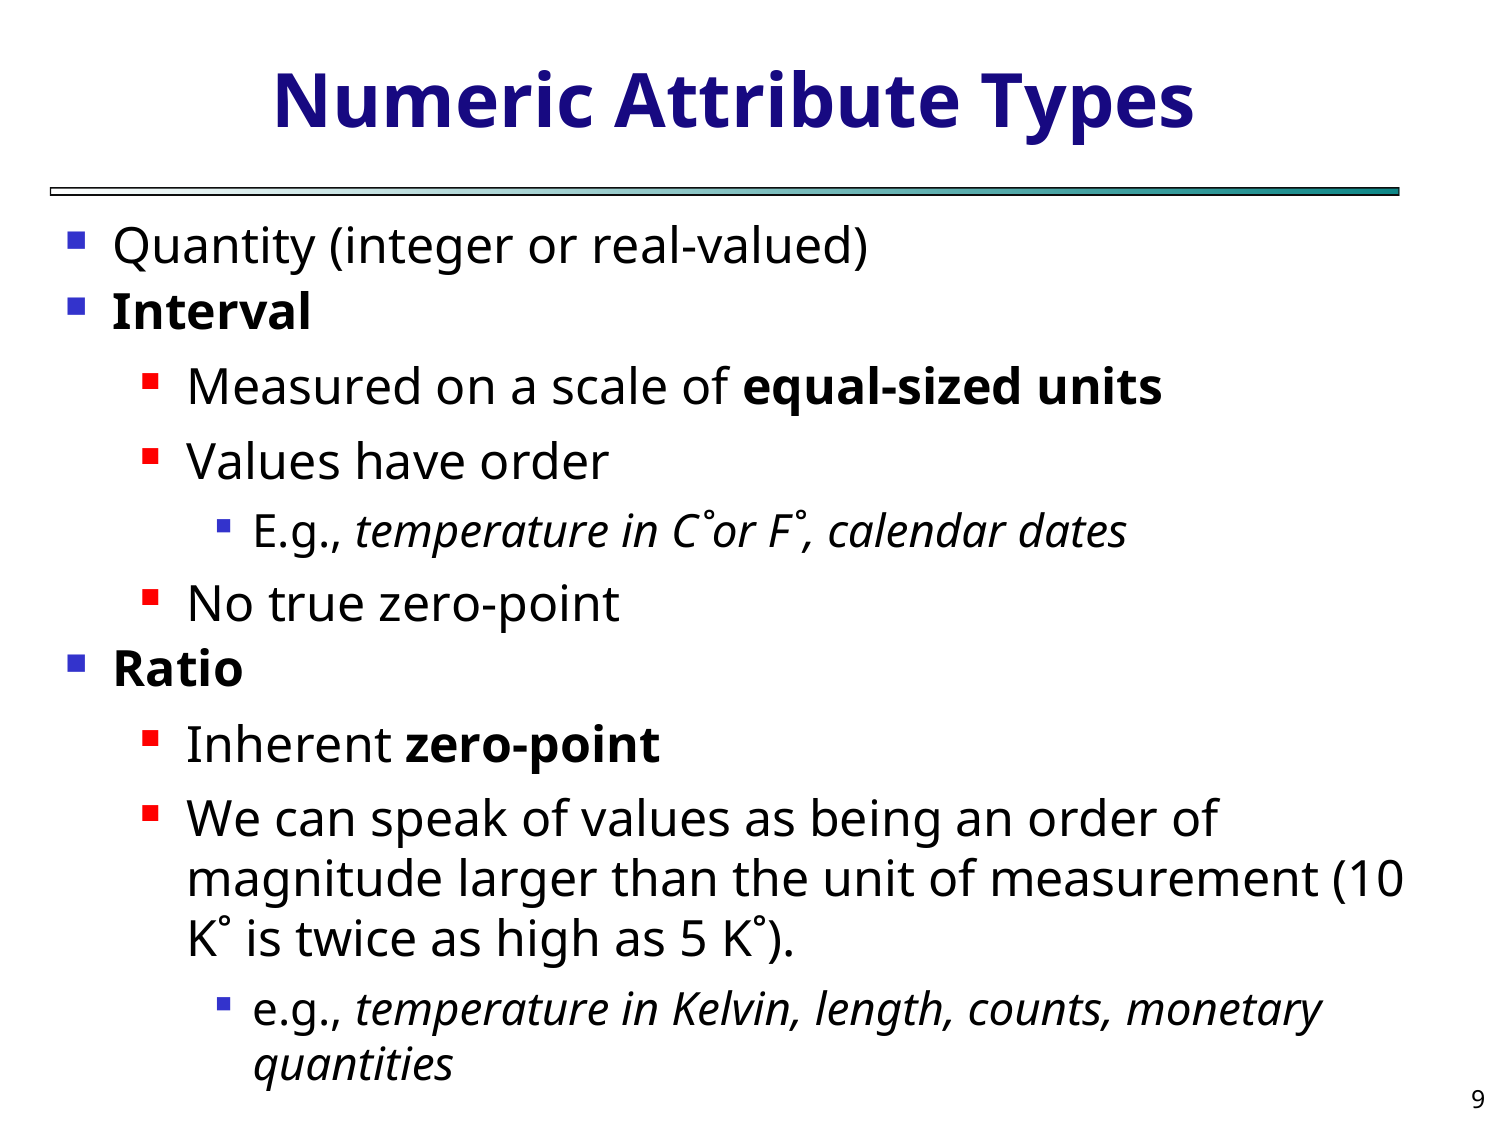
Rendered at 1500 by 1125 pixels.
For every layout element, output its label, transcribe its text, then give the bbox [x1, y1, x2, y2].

title Numeric Attribute Types [24, 44, 1463, 150]
list Quantity (integer or real-valued) Interval Measured on a scale of equal-sized units Values have order E.g., temperature in C˚or F˚, calendar dates No true zero-point Ratio Inherent zero-point We can speak of values as being an order of magnitude larger than the unit of measurement (10 K˚ is twice as high as 5 K˚). e.g., temperature in Kelvin, length, counts, monetary quantities [49, 212, 1425, 1097]
text_box <number> [1187, 1062, 1500, 1125]
